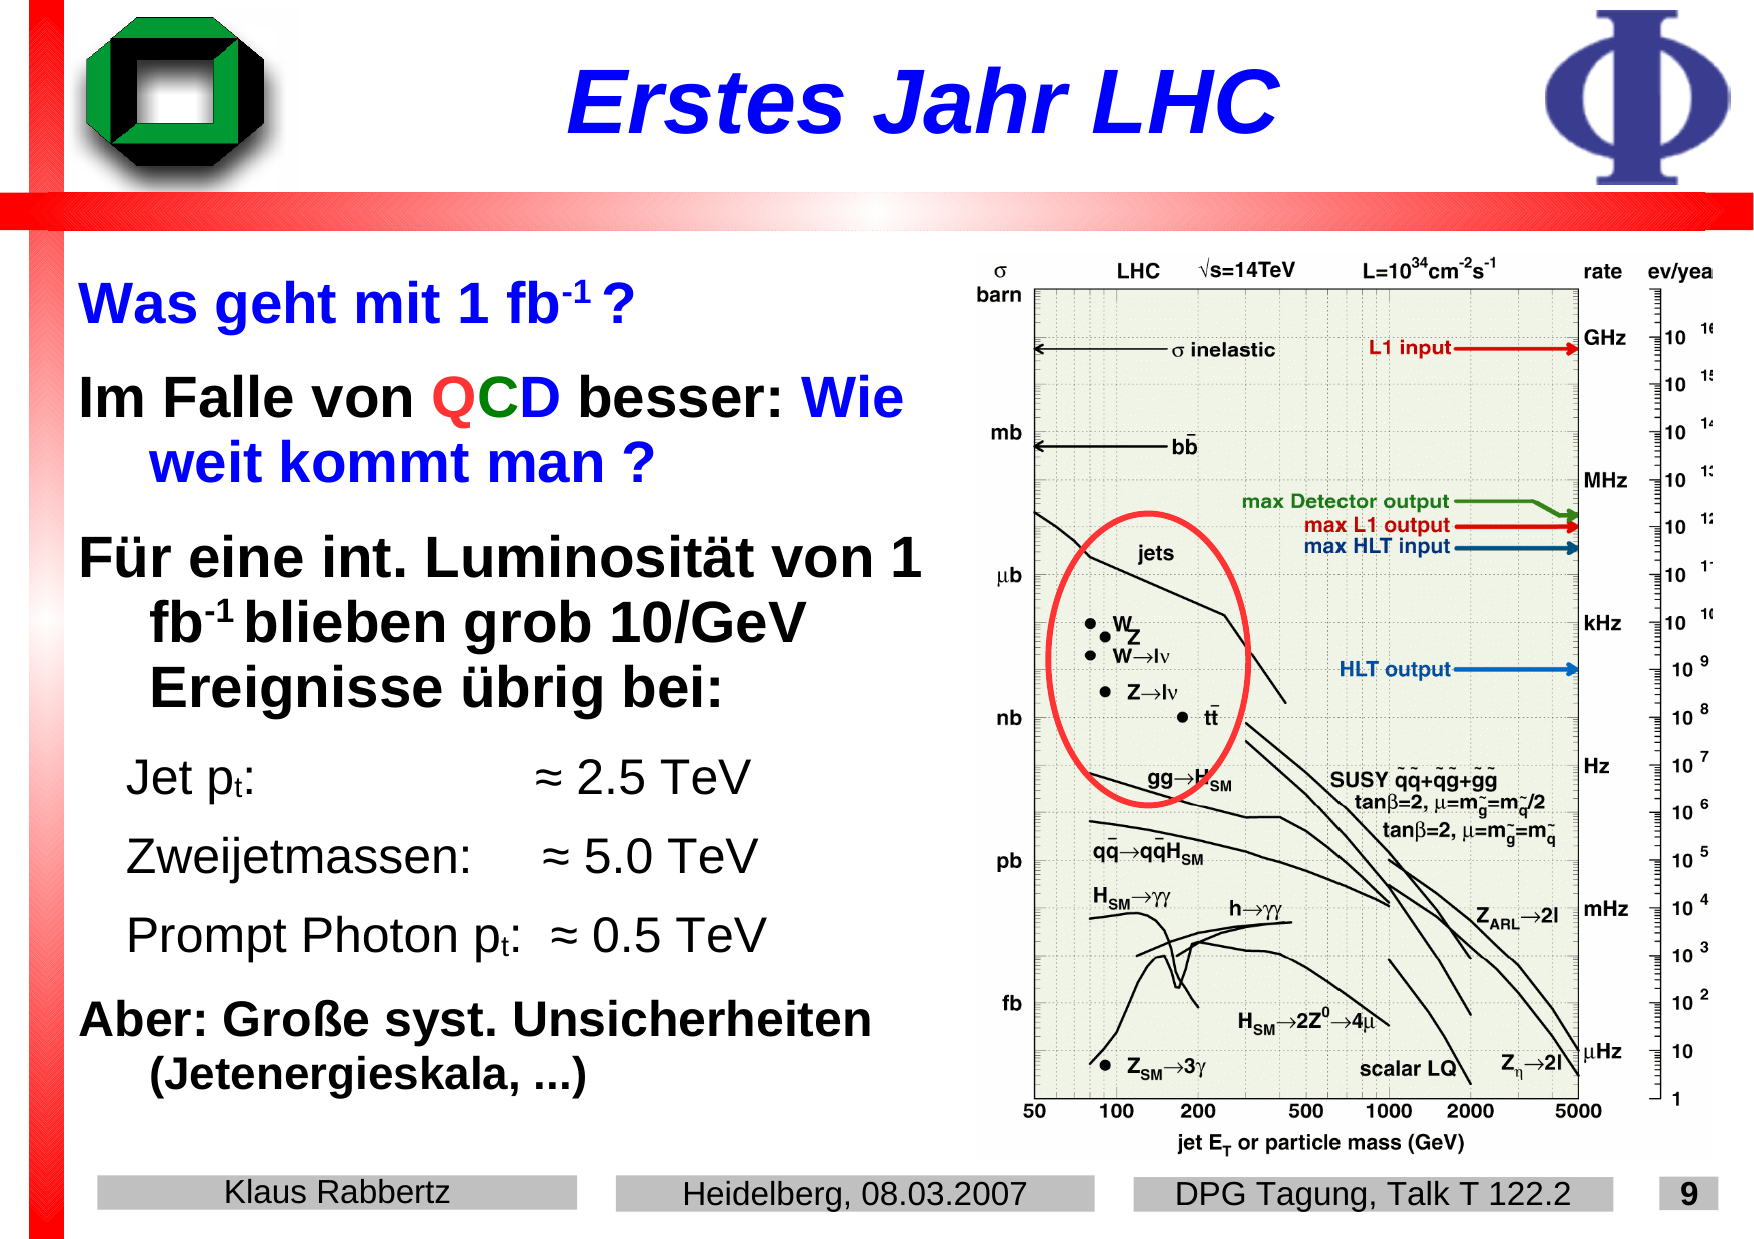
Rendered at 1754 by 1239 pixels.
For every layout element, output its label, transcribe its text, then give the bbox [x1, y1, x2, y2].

picture [966, 196, 1713, 1239]
title Erstes Jahr LHC [282, 21, 1566, 183]
list Was geht mit 1 fb-1 ? Im Falle von QCD besser: Wie weit kommt man ? Für eine int. Luminosität von 1 fb-1 blieben grob 10/GeV Ereignisse übrig bei: Jet pt: ≈ 2.5 TeV Zweijetmassen: ≈ 5.0 TeV Prompt Photon pt: ≈ 0.5 TeV Aber: Große syst. Unsicherheiten (Jetenergieskala, ...) [66, 270, 954, 1137]
picture [1545, 10, 1731, 185]
picture [64, 9, 299, 192]
